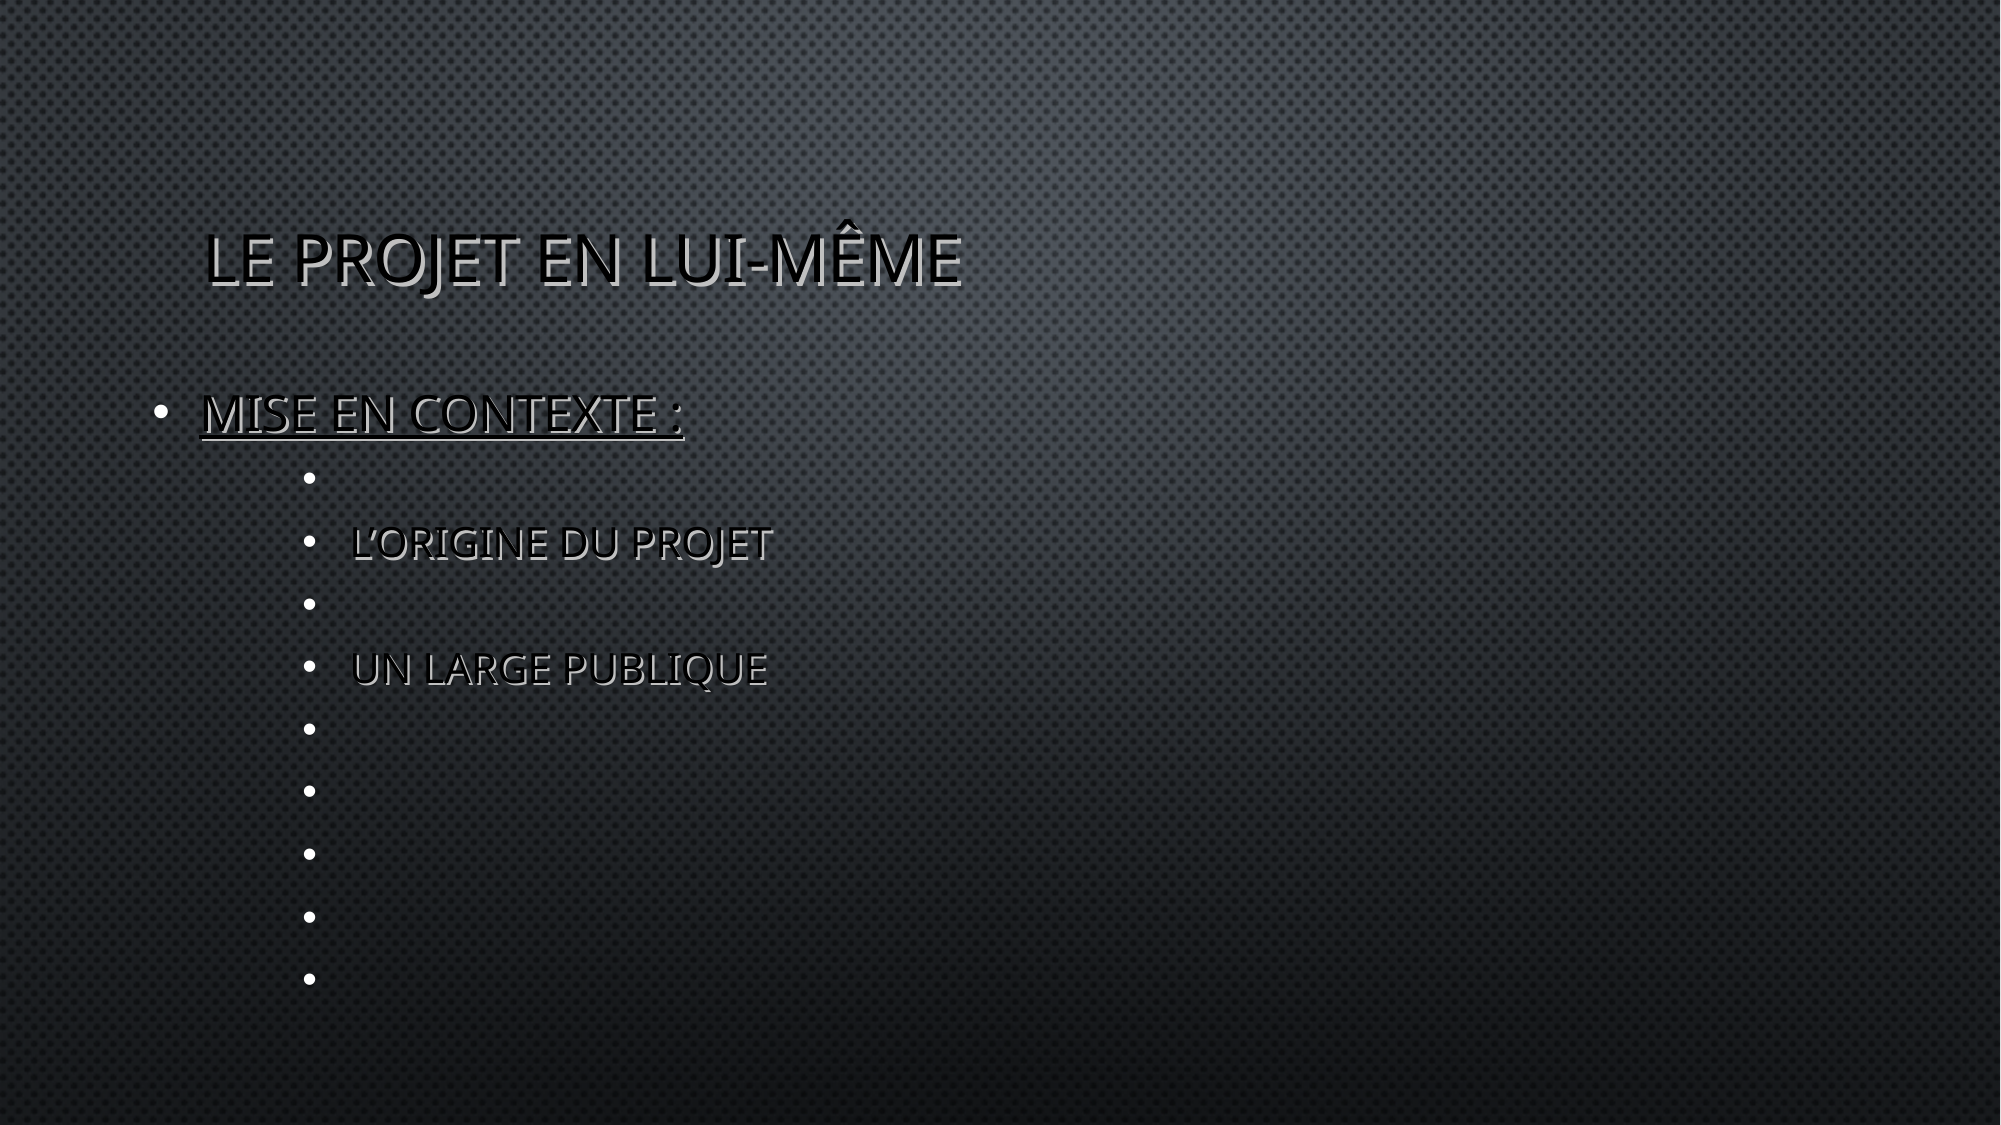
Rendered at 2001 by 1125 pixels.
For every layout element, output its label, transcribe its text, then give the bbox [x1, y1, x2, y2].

list Mise en contexte : L’origine du projet Un large publique [137, 299, 1967, 1014]
title Le projet en lui-même [187, 99, 1813, 299]
